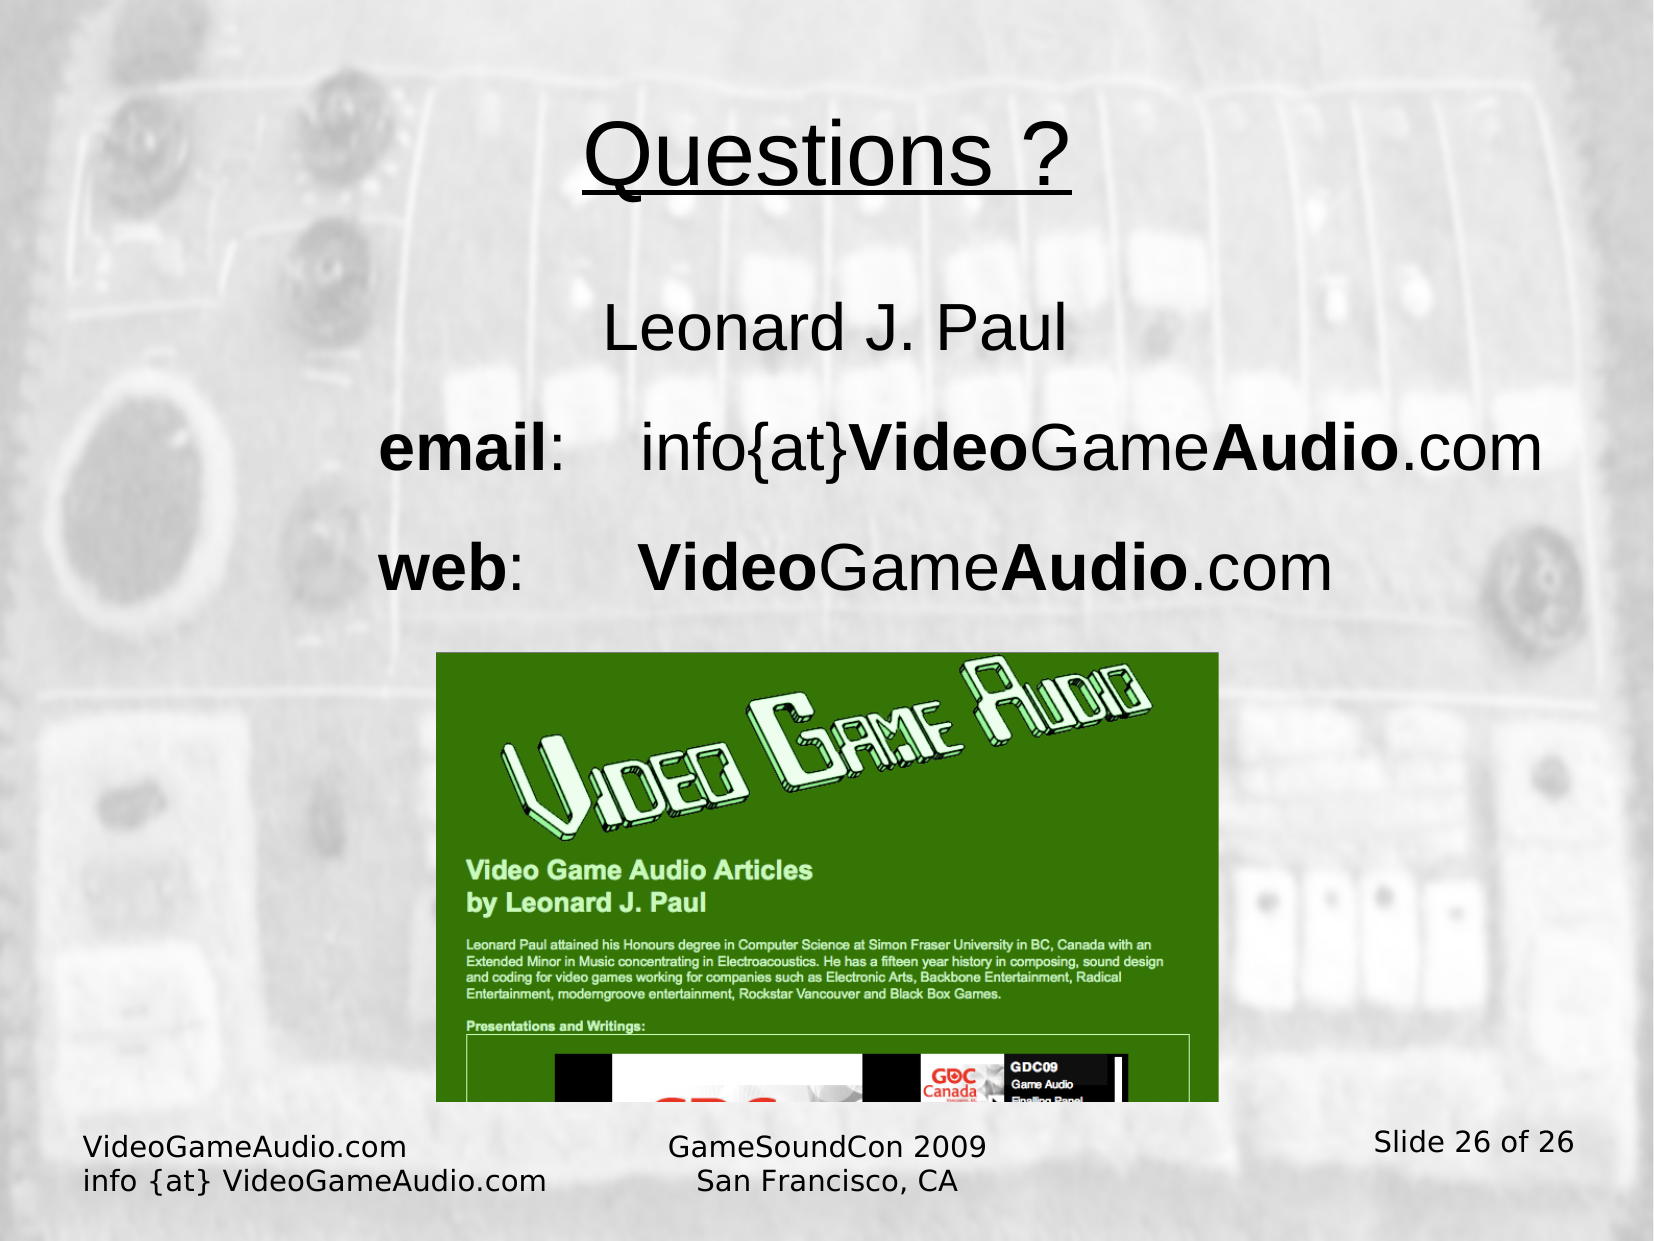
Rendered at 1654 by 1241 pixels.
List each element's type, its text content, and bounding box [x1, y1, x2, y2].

list Leonard J. Paul email: info{at}VideoGameAudio.com web: VideoGameAudio.com [82, 290, 1572, 1109]
picture [436, 652, 1219, 1102]
title Questions ? [82, 49, 1572, 257]
